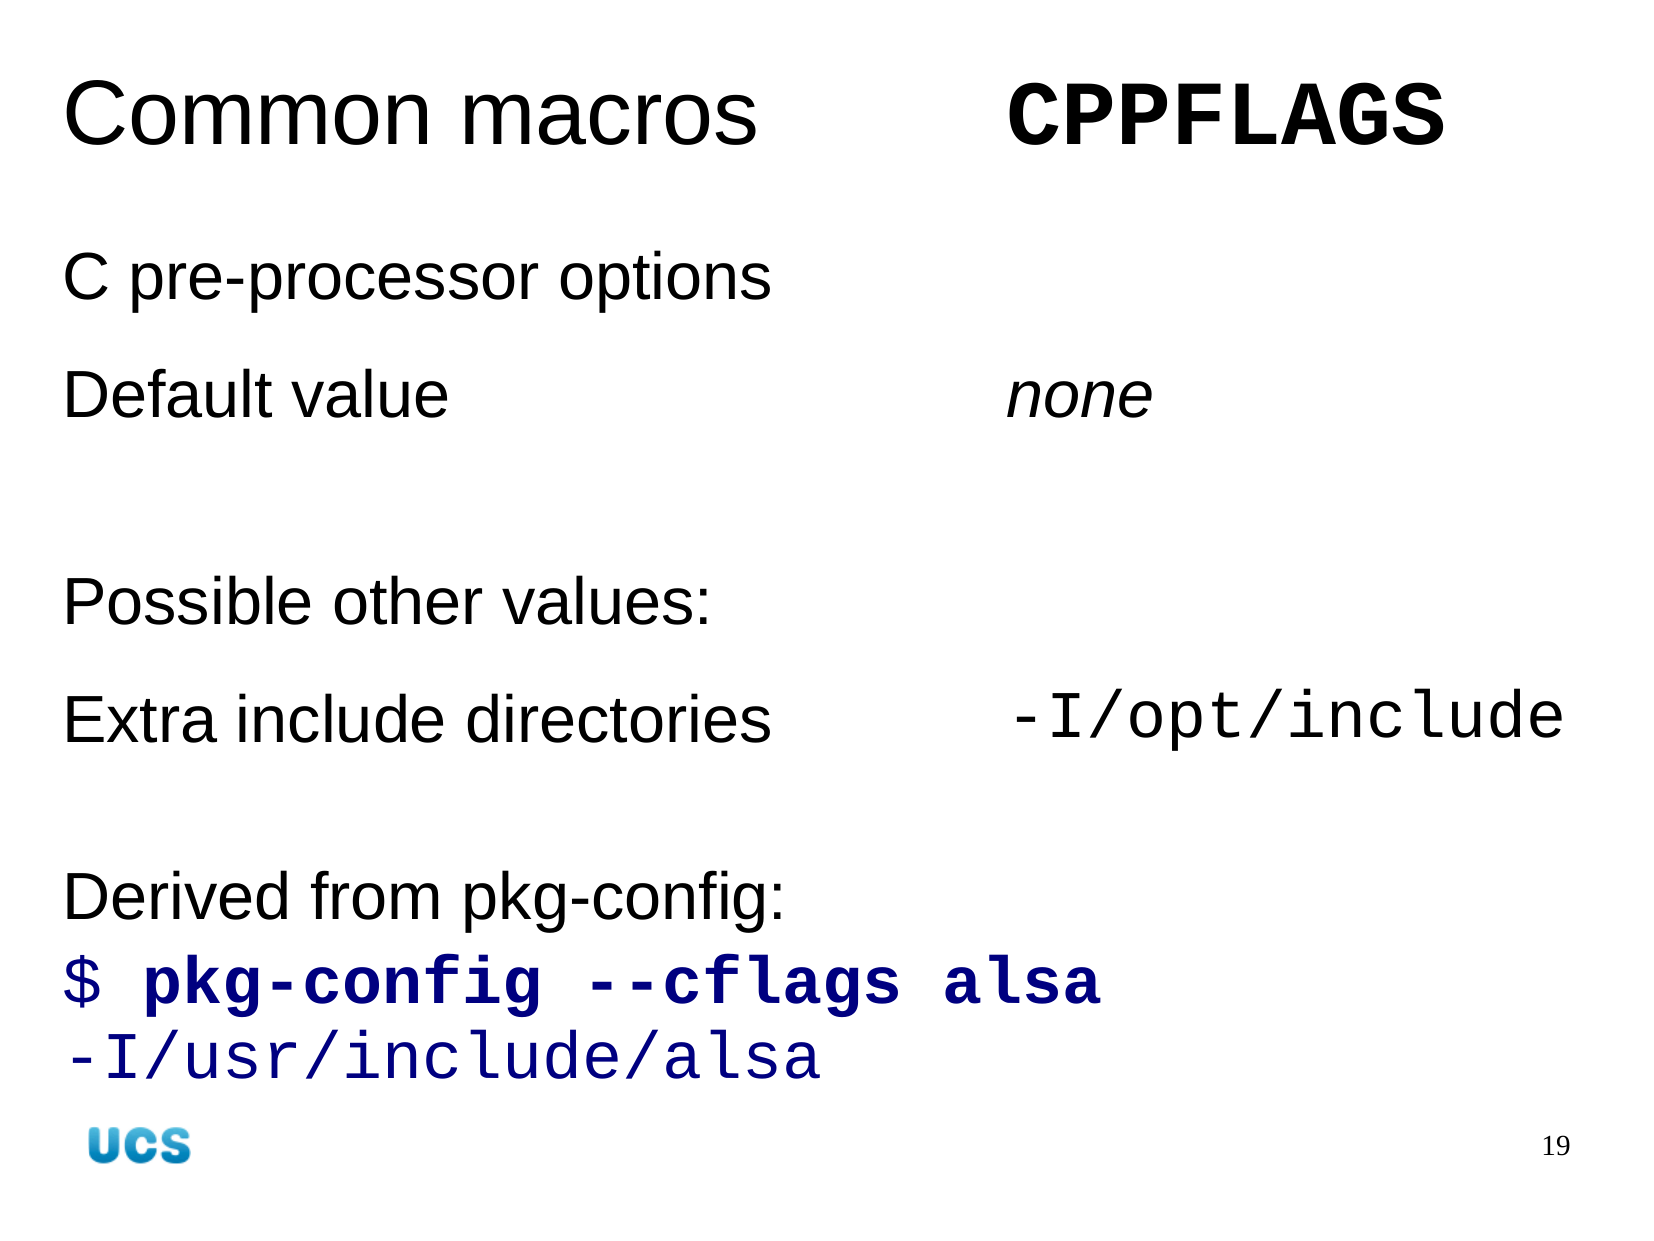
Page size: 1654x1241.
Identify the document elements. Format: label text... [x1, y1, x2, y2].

text_box Extra include directories [59, 679, 779, 760]
text_box C pre-processor options [59, 236, 780, 317]
text_box -I/opt/include [1003, 679, 1571, 761]
text_box CPPFLAGS [1003, 64, 1450, 175]
text_box Derived from pkg-config: [59, 856, 794, 938]
text_box $ pkg-config --cflags alsa -I/usr/include/alsa [59, 944, 1106, 1102]
picture [88, 1126, 191, 1165]
text_box Possible other values: [59, 561, 720, 642]
text_box none [1003, 354, 1159, 436]
text_box Default value [59, 354, 456, 436]
text_box Common macros [59, 59, 764, 168]
